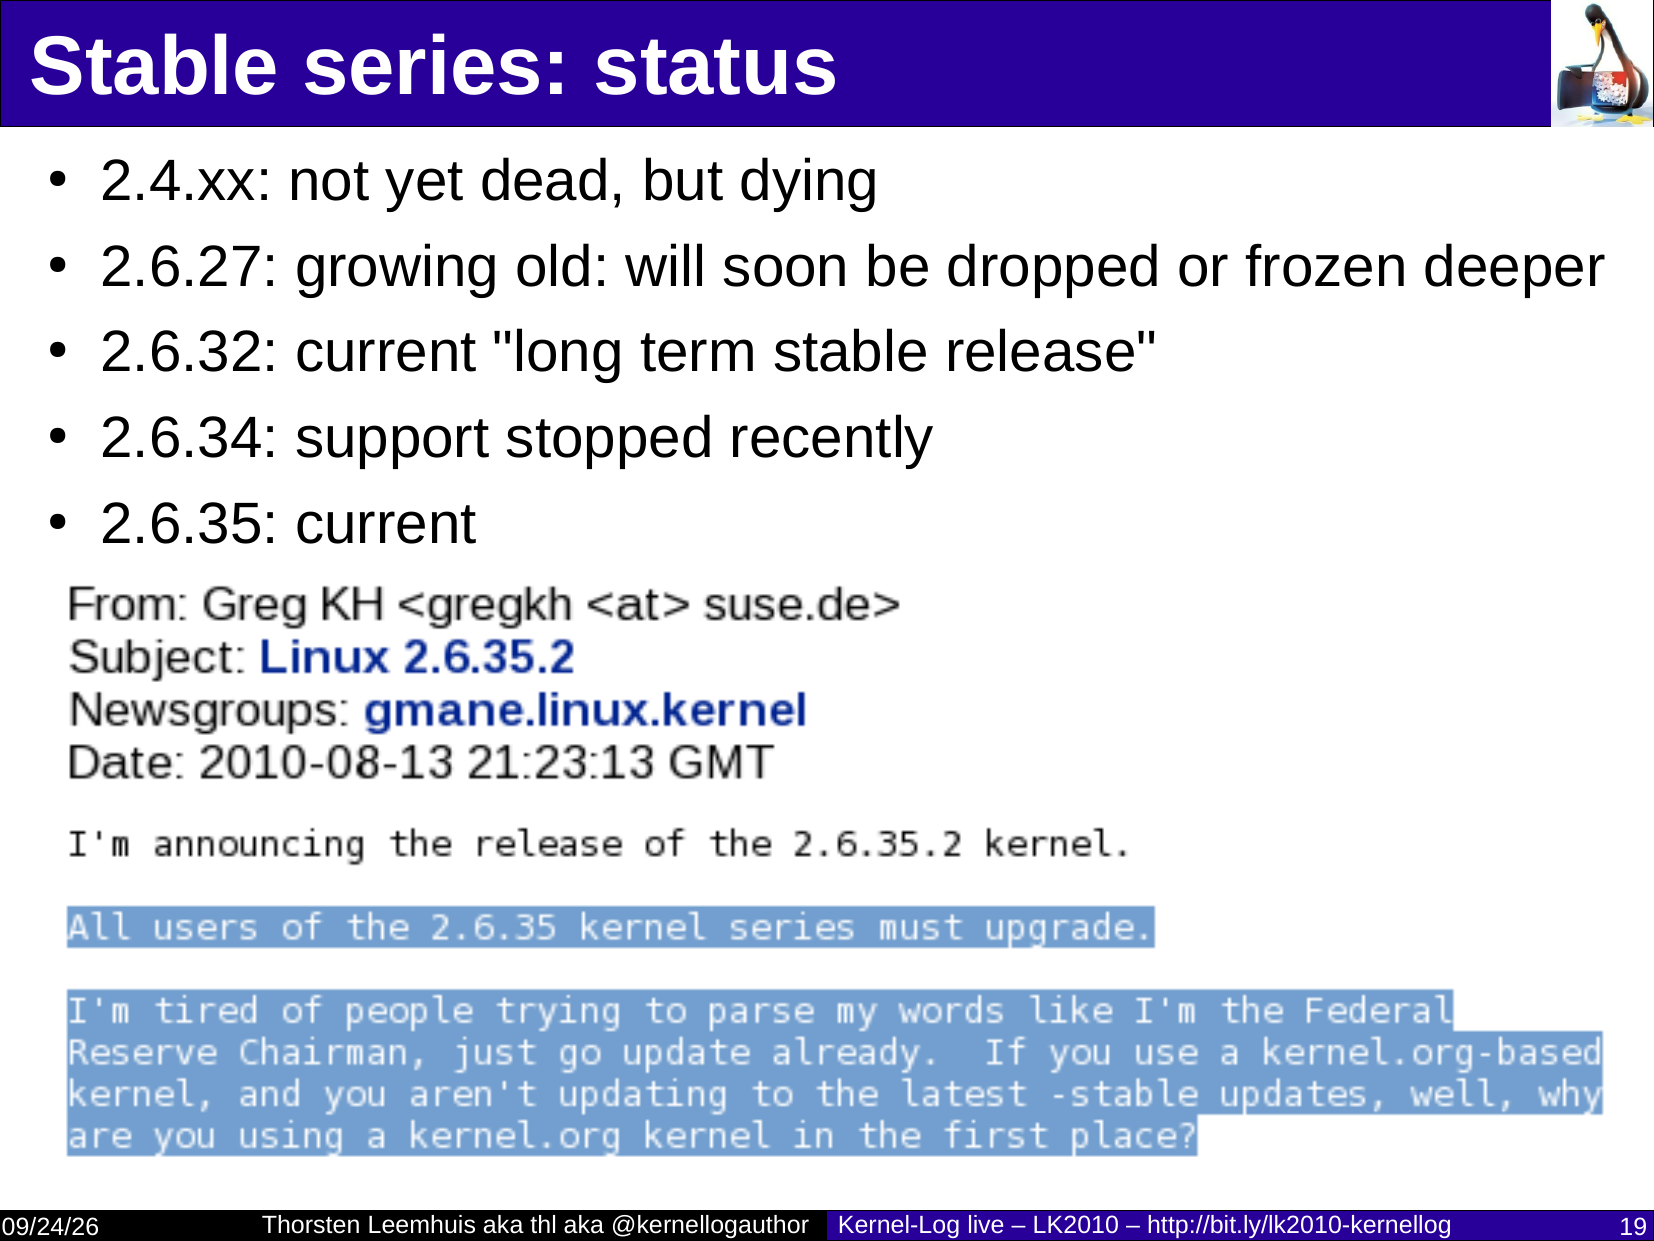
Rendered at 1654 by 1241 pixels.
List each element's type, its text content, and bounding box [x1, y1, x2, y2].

picture [1551, 0, 1653, 127]
title Stable series: status [29, 19, 1535, 113]
picture [59, 582, 1625, 1182]
list 2.4.xx: not yet dead, but dying 2.6.27: growing old: will soon be dropped or frozen deeper 2.6.32: current "long term stable release" 2.6.34: support stopped recently 2.6.35: current [29, 147, 1625, 1182]
